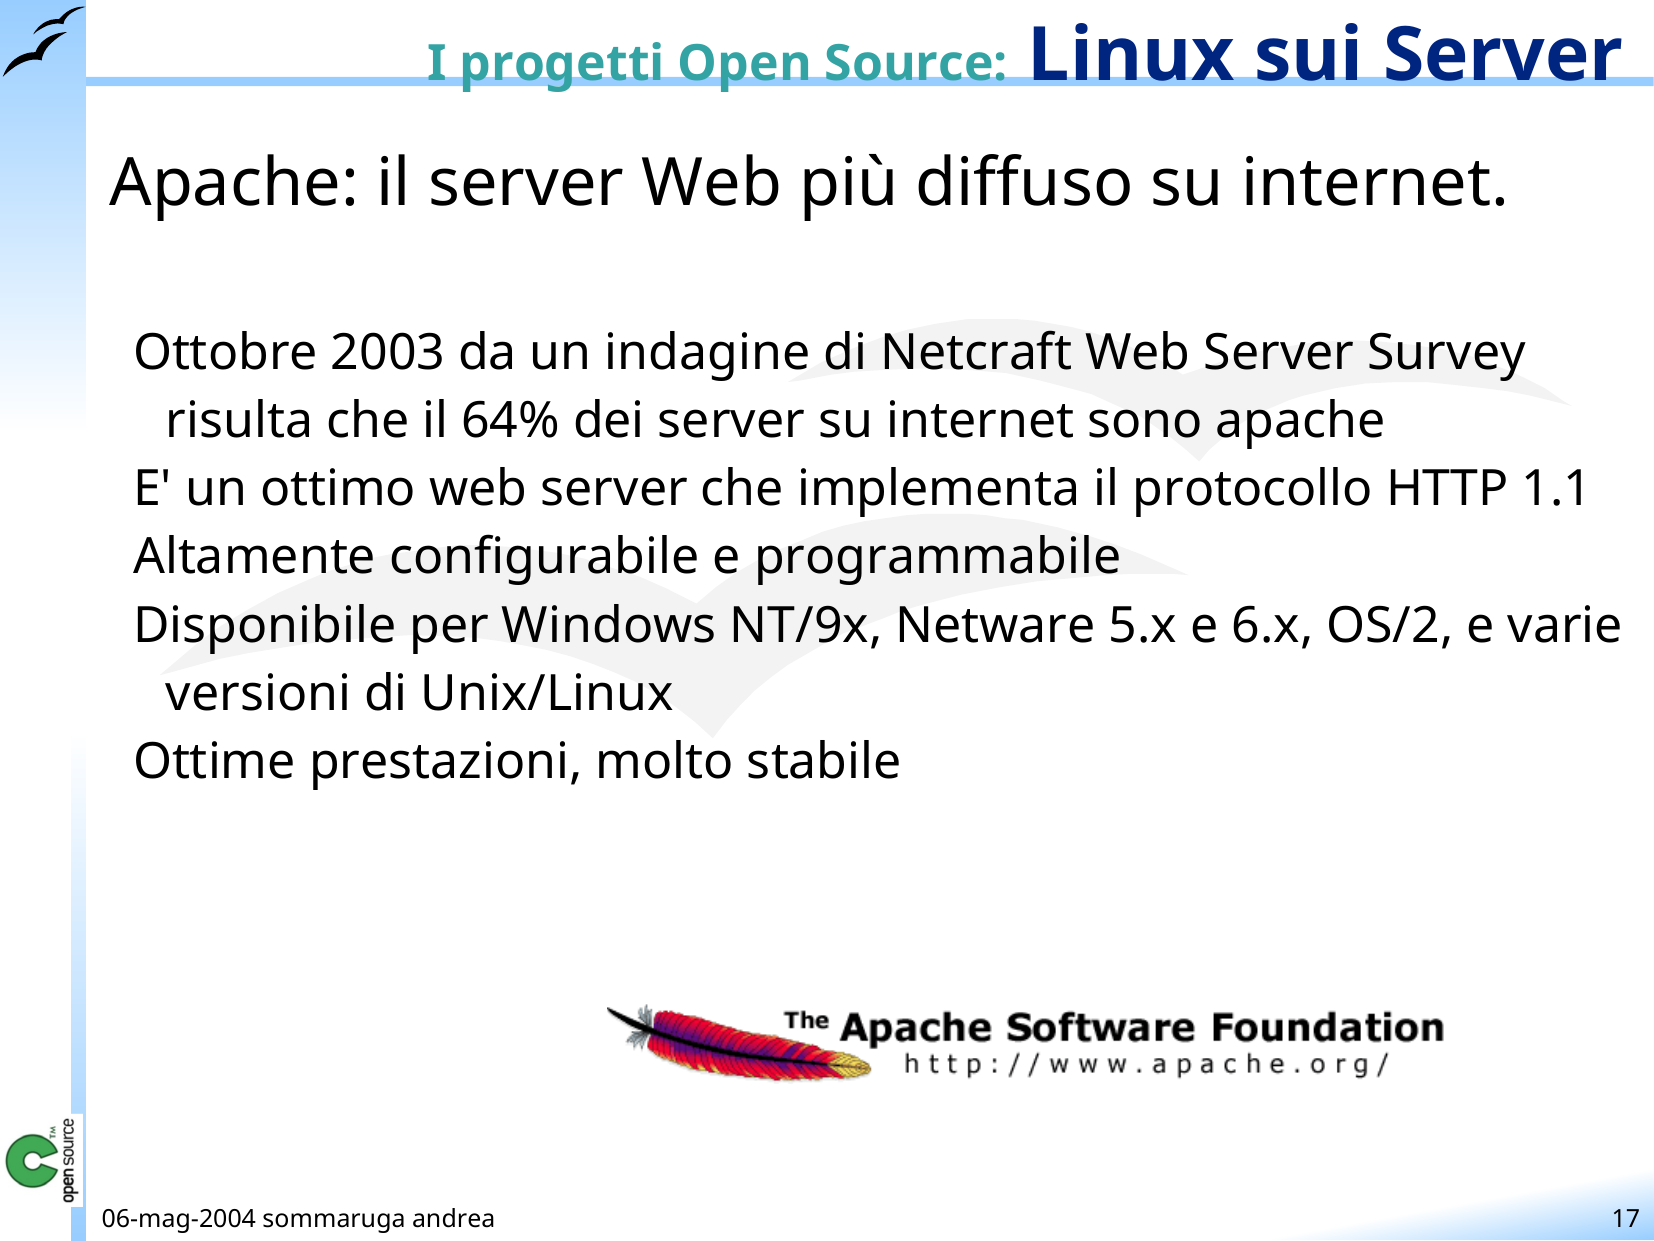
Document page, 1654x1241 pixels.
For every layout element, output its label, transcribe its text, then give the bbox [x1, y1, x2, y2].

picture [1, 1115, 83, 1207]
list Apache: il server Web più diffuso su internet. Ottobre 2003 da un indagine di Netcraft Web Server Survey risulta che il 64% dei server su internet sono apache E' un ottimo web server che implementa il protocollo HTTP 1.1 Altamente configurabile e programmabile Disponibile per Windows NT/9x, Netware 5.x e 6.x, OS/2, e varie versioni di Unix/Linux Ottime prestazioni, molto stabile [85, 134, 1628, 1163]
picture [607, 1003, 1447, 1084]
title I progetti Open Source: Linux sui Server [85, 0, 1654, 104]
